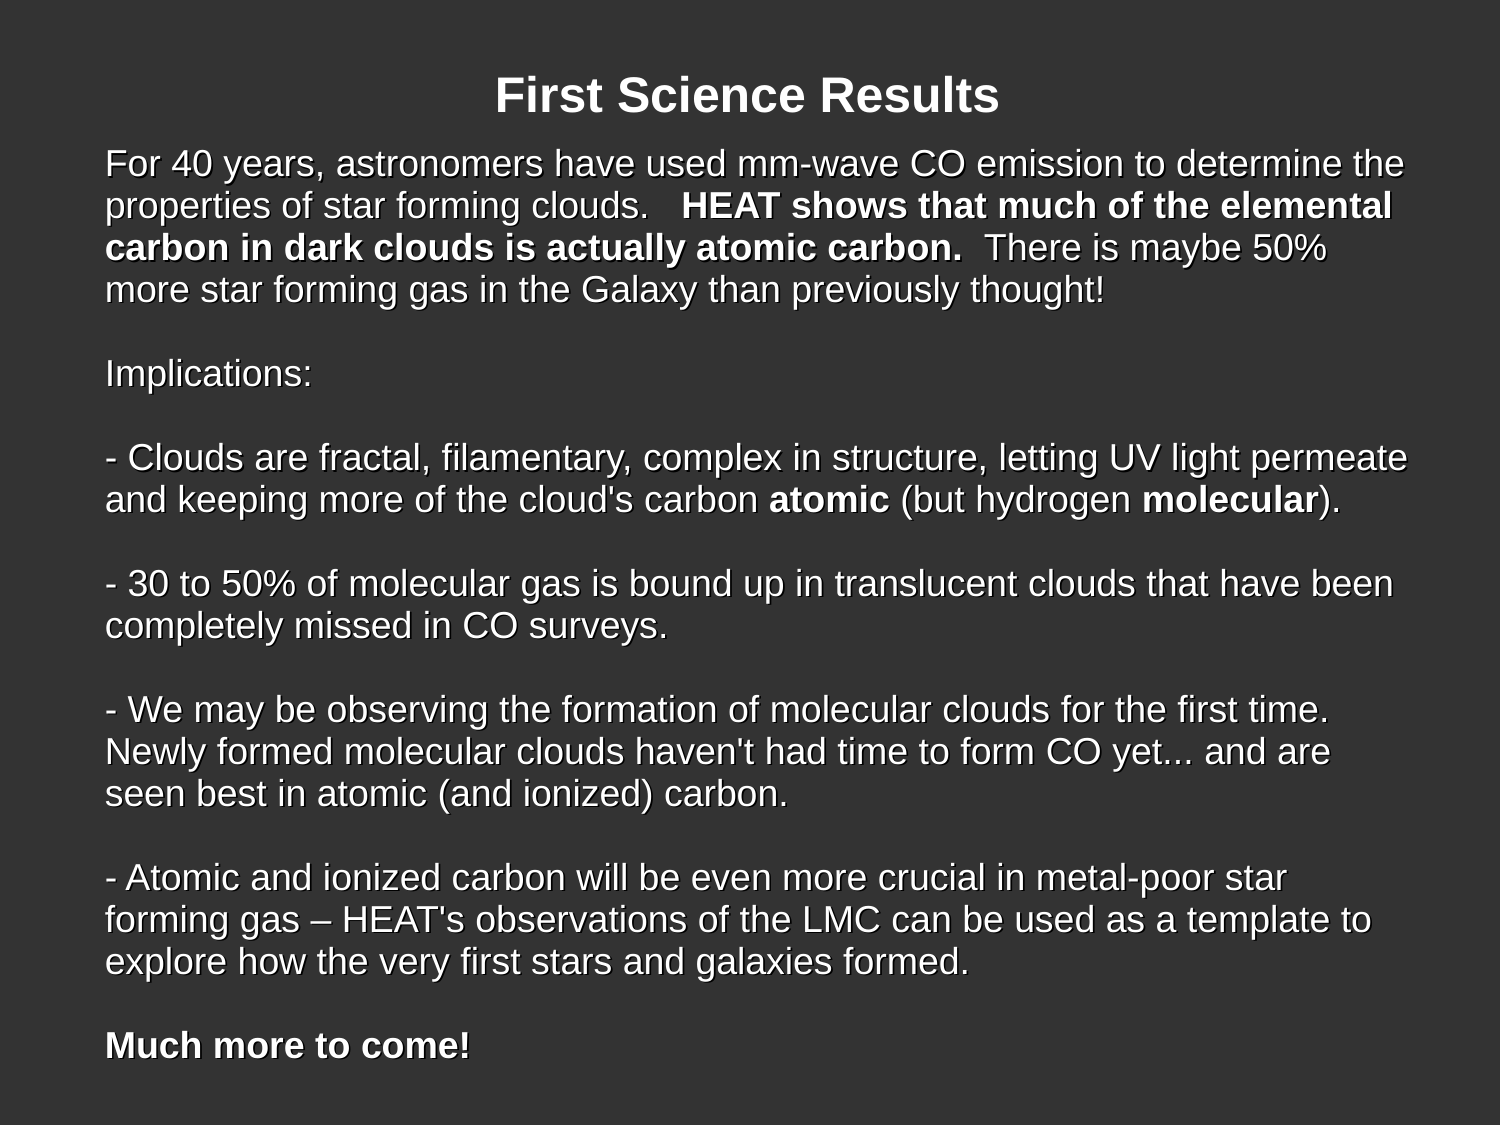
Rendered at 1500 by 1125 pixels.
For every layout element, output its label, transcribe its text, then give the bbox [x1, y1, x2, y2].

text_box First Science Results [480, 60, 1016, 131]
text_box For 40 years, astronomers have used mm-wave CO emission to determine the properties of star forming clouds. HEAT shows that much of the elemental carbon in dark clouds is actually atomic carbon. There is maybe 50% more star forming gas in the Galaxy than previously thought! Implications: - Clouds are fractal, filamentary, complex in structure, letting UV light permeate and keeping more of the cloud's carbon atomic (but hydrogen molecular). - 30 to 50% of molecular gas is bound up in translucent clouds that have been completely missed in CO surveys. - We may be observing the formation of molecular clouds for the first time. Newly formed molecular clouds haven't had time to form CO yet... and are seen best in atomic (and ionized) carbon. - Atomic and ionized carbon will be even more crucial in metal-poor star forming gas – HEAT's observations of the LMC can be used as a template to explore how the very first stars and galaxies formed. Much more to come! [90, 135, 1426, 1105]
